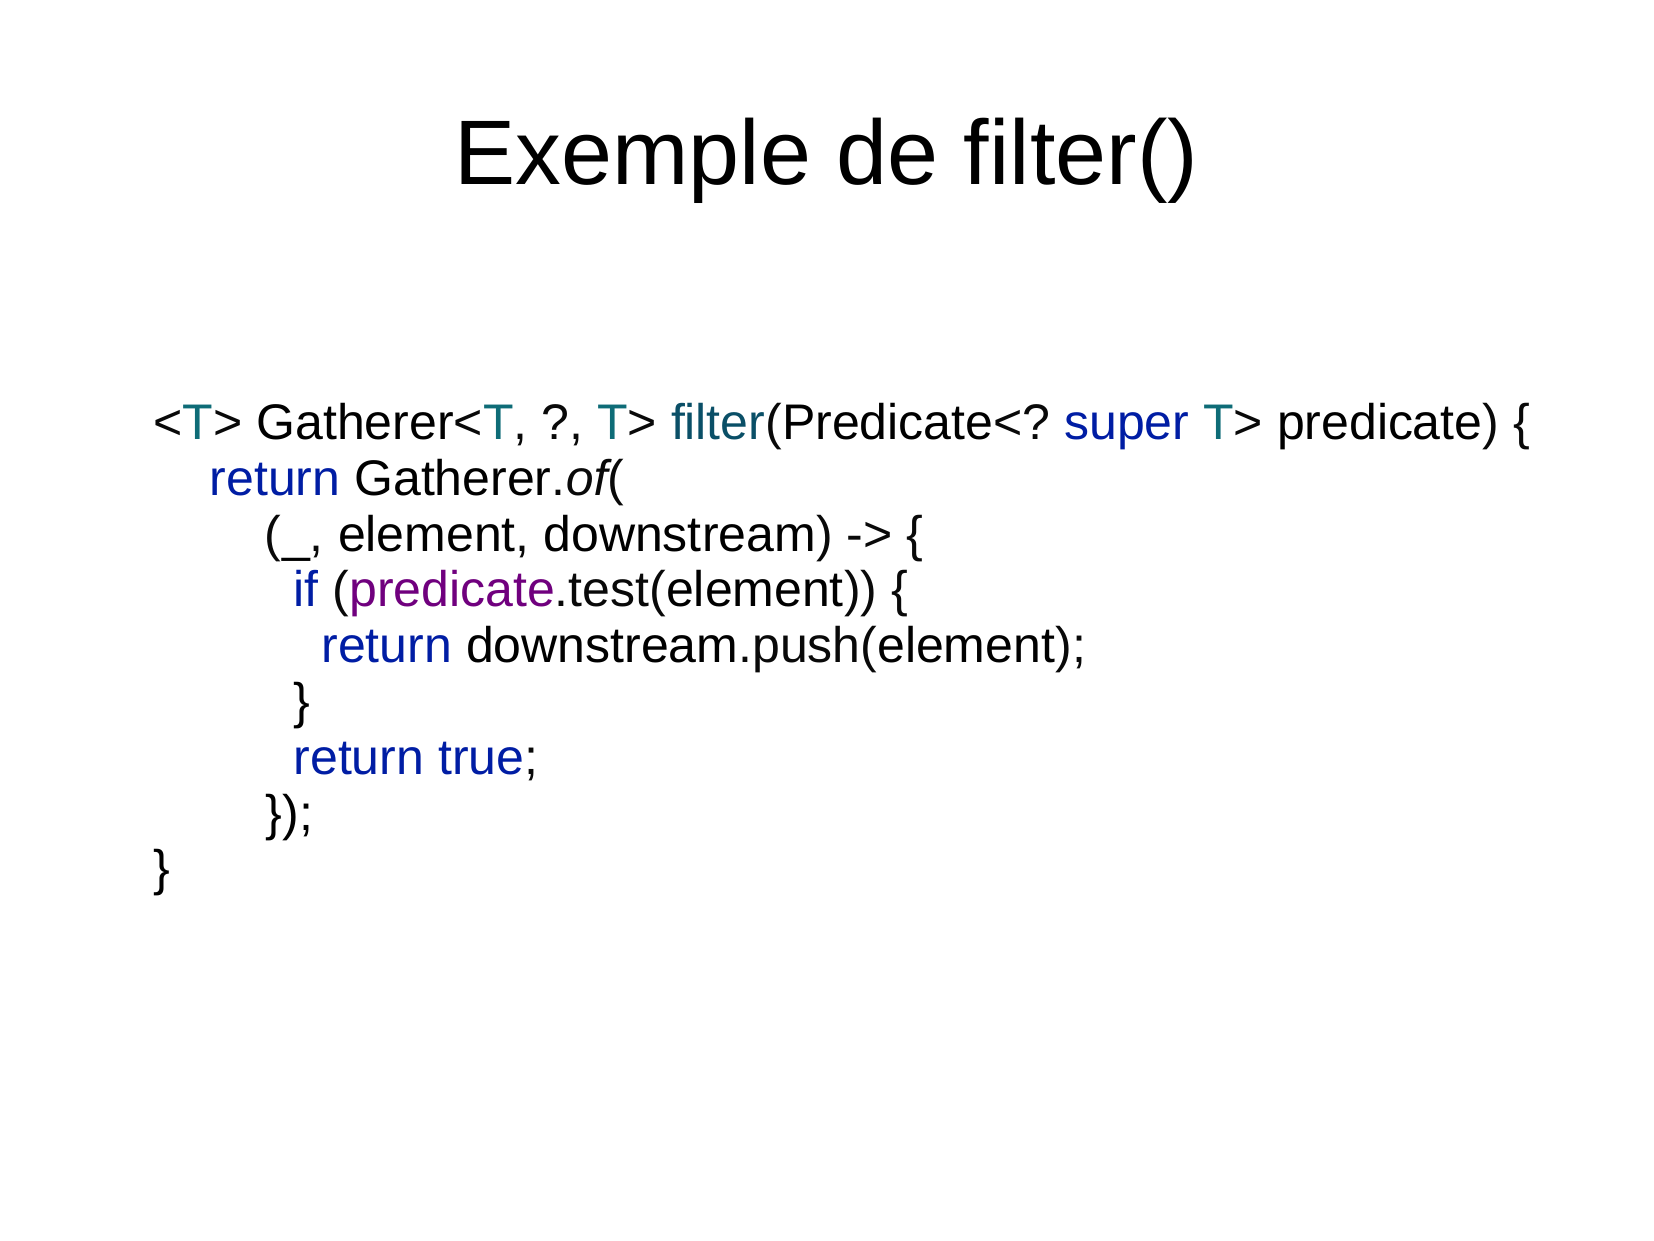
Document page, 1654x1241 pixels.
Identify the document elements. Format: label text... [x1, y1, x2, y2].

title Exemple de filter() [82, 49, 1571, 257]
list <T> Gatherer<T, ?, T> filter(Predicate<? super T> predicate) { return Gatherer.of( (_, element, downstream) -> { if (predicate.test(element)) { return downstream.push(element); } return true; }); } [82, 290, 1571, 1010]
